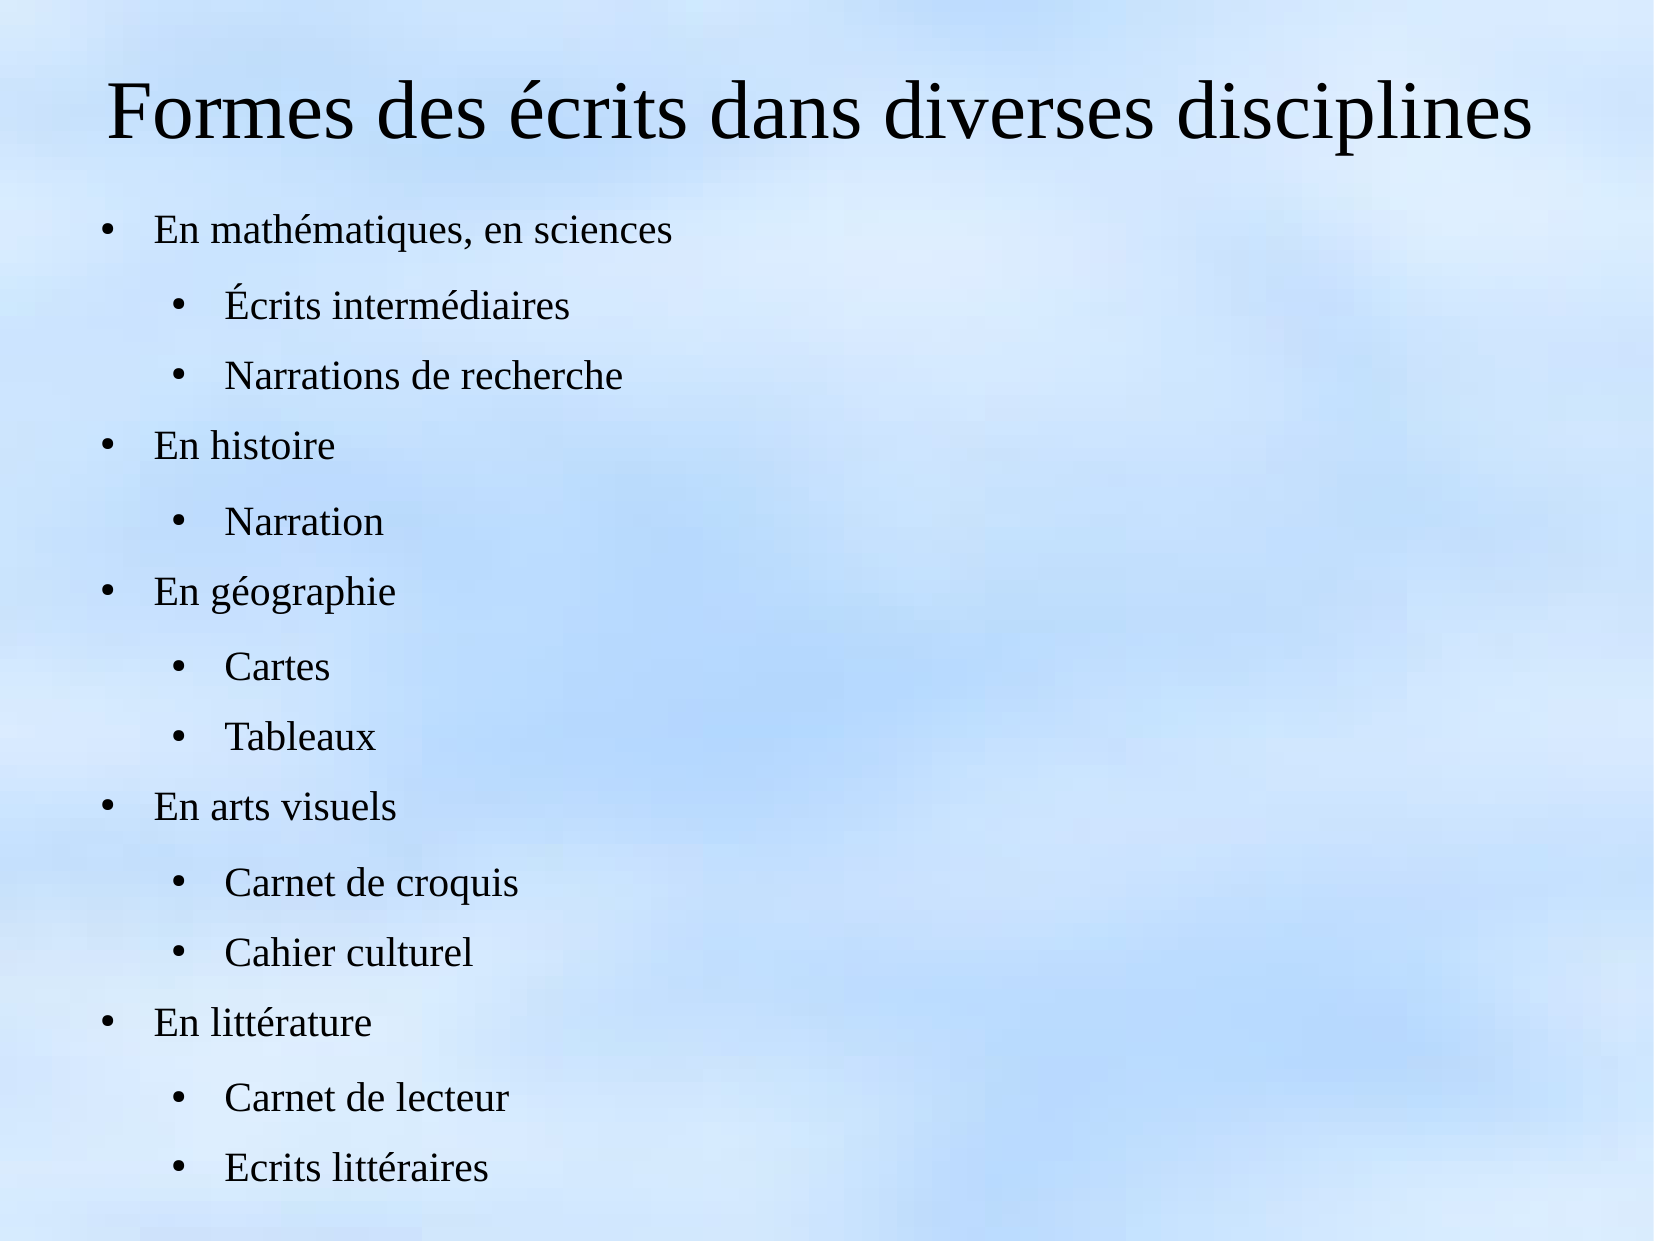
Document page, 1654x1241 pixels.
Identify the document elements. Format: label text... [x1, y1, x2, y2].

picture [0, 0, 1654, 1241]
title Formes des écrits dans diverses disciplines [76, 14, 1565, 207]
list En mathématiques, en sciences Écrits intermédiaires Narrations de recherche En histoire Narration En géographie Cartes Tableaux En arts visuels Carnet de croquis Cahier culturel En littérature Carnet de lecteur Ecrits littéraires [82, 206, 1571, 1215]
